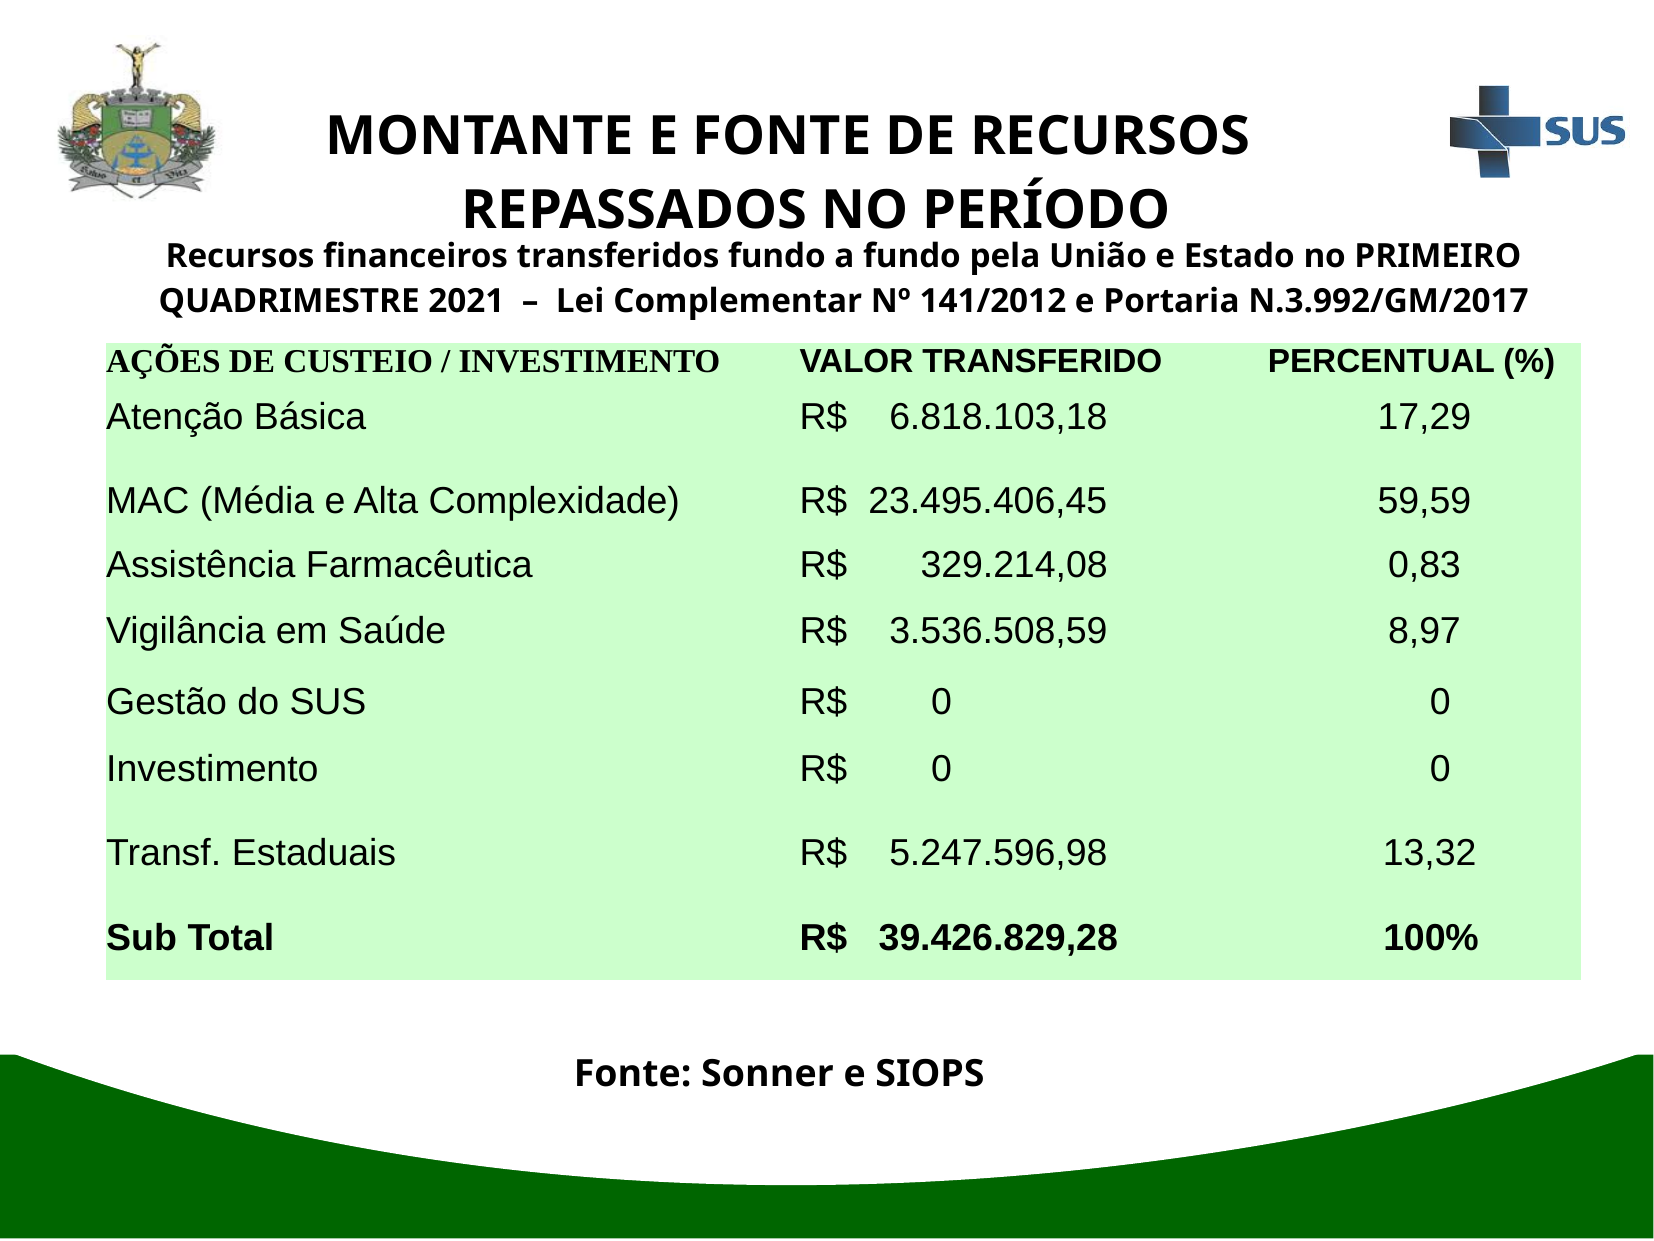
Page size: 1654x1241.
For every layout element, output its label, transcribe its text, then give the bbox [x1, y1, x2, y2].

table_cell R$ 6.818.103,18 [799, 395, 1268, 479]
table_cell Vigilância em Saúde [106, 609, 799, 680]
table_cell Atenção Básica [106, 395, 799, 479]
text_box MONTANTE E FONTE DE RECURSOS REPASSADOS NO PERÍODO [262, 88, 1371, 224]
table_cell R$ 3.536.508,59 [799, 609, 1268, 680]
picture [1449, 85, 1630, 178]
text_box Recursos financeiros transferidos fundo a fundo pela União e Estado no PRIMEIRO QUADRIMESTRE 2021 – Lei Complementar Nº 141/2012 e Portaria N.3.992/GM/2017 [94, 224, 1595, 331]
table_cell R$ 5.247.596,98 [799, 831, 1268, 917]
table_cell Sub Total [106, 917, 799, 980]
table_cell 0 [1268, 680, 1581, 747]
table_cell MAC (Média e Alta Complexidade) [106, 479, 799, 544]
table_header VALOR TRANSFERIDO [799, 343, 1268, 395]
table_header PERCENTUAL (%) [1268, 343, 1581, 395]
text_box Fonte: Sonner e SIOPS [531, 1039, 1028, 1101]
table_cell 17,29 [1268, 395, 1581, 479]
table_cell R$ 0 [799, 747, 1268, 831]
table_cell Investimento [106, 747, 799, 831]
table_cell R$ 39.426.829,28 [799, 917, 1268, 980]
table_cell Assistência Farmacêutica [106, 544, 799, 609]
text_box [11, 159, 1583, 1012]
table_cell 59,59 [1268, 479, 1581, 544]
table_header AÇÕES DE CUSTEIO / INVESTIMENTO [106, 343, 799, 395]
text_box [0, 1048, 1654, 1239]
picture [47, 35, 225, 213]
table_cell Transf. Estaduais [106, 831, 799, 917]
table_cell 100% [1268, 917, 1581, 980]
table_cell Gestão do SUS [106, 680, 799, 747]
table_cell 13,32 [1268, 831, 1581, 917]
table_cell R$ 329.214,08 [799, 544, 1268, 609]
table_cell R$ 0 [799, 680, 1268, 747]
table_cell 8,97 [1268, 609, 1581, 680]
table_cell R$ 23.495.406,45 [799, 479, 1268, 544]
table_cell 0,83 [1268, 544, 1581, 609]
table_cell 0 [1268, 747, 1581, 831]
